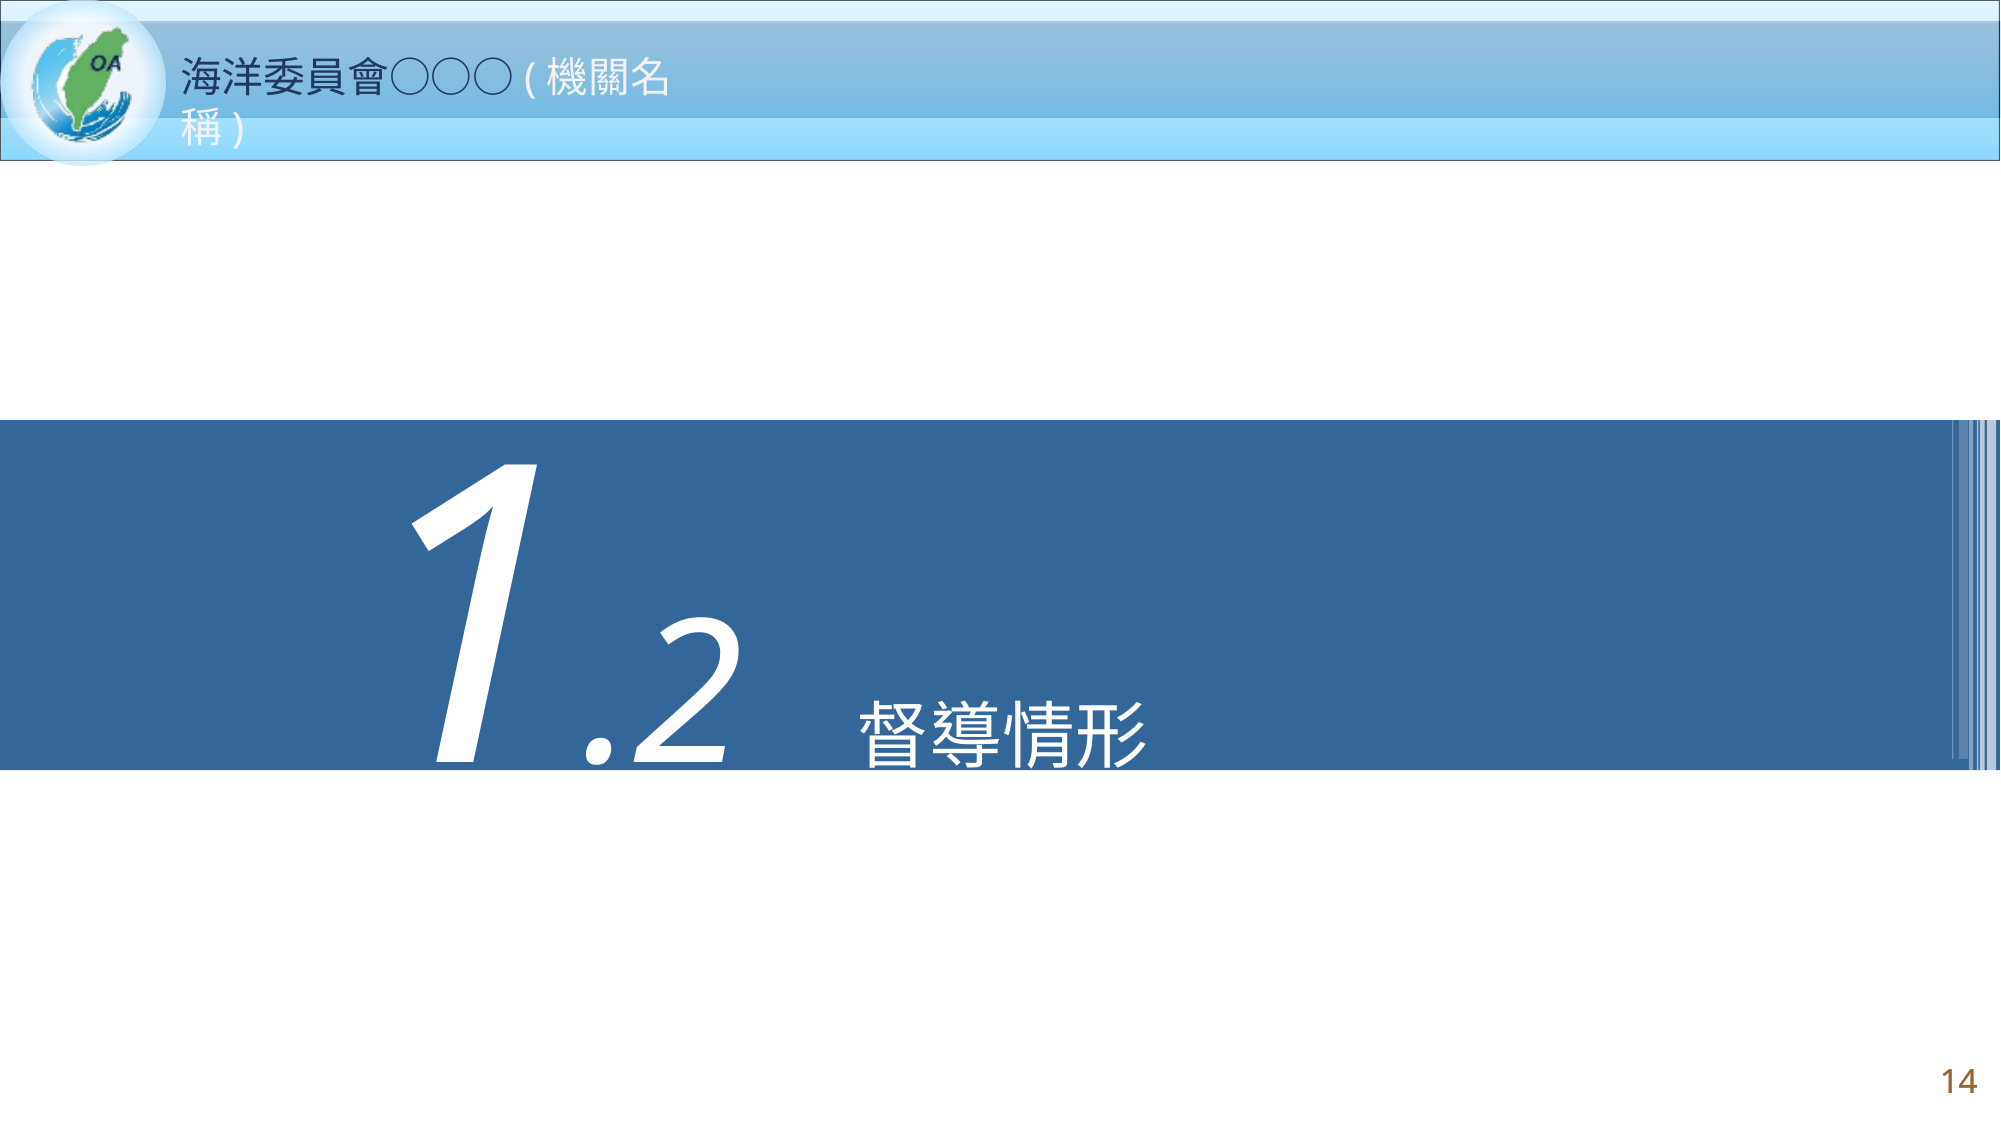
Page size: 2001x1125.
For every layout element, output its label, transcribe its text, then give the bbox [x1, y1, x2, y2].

picture [0, 0, 166, 166]
text_box 督導情形 [291, 571, 1715, 897]
text_box [775, 417, 2000, 779]
text_box [0, 420, 337, 771]
text_box 1.2 [337, 338, 775, 854]
